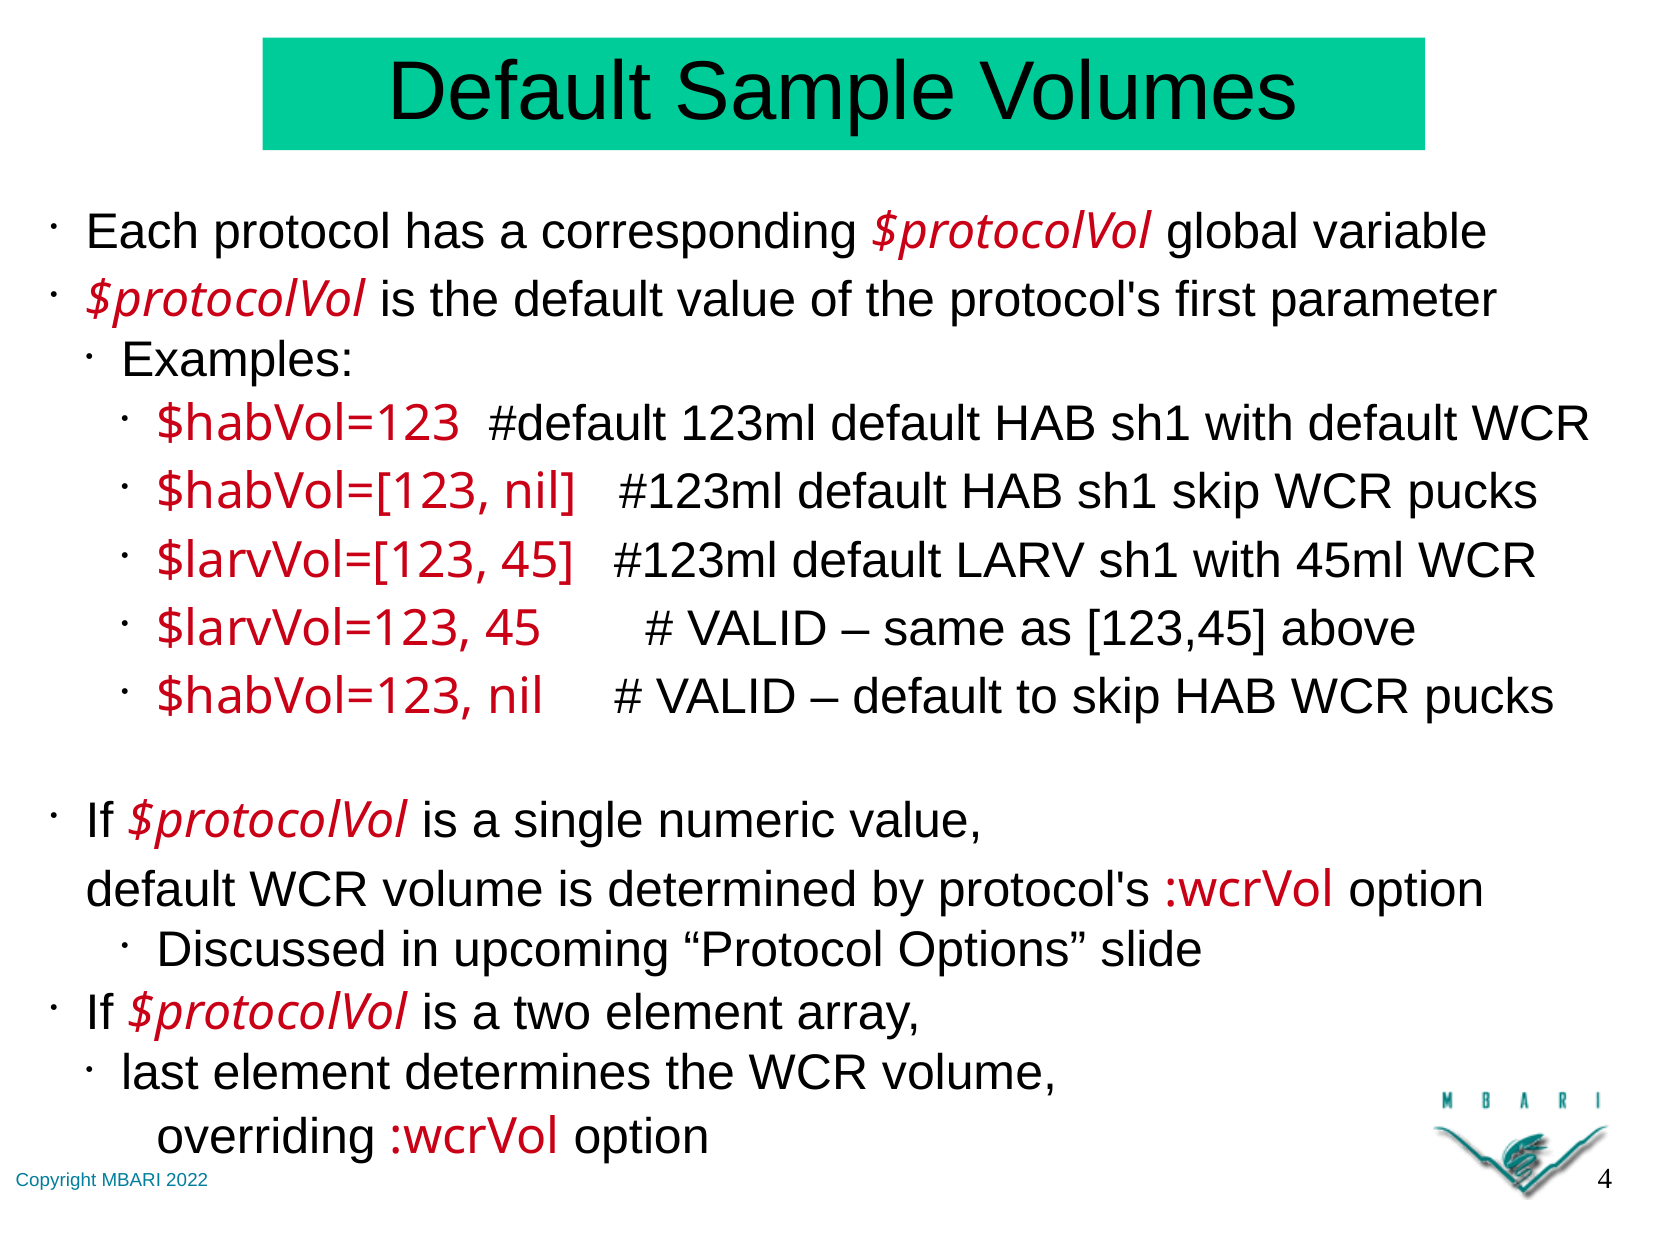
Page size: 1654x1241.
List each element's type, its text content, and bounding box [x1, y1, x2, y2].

picture [1426, 1091, 1613, 1200]
text_box Each protocol has a corresponding $protocolVol global variable $protocolVol is the default value of the protocol's first parameter Examples: $habVol=123 #default 123ml default HAB sh1 with default WCR $habVol=[123, nil] #123ml default HAB sh1 skip WCR pucks $larvVol=[123, 45] #123ml default LARV sh1 with 45ml WCR $larvVol=123, 45 # VALID – same as [123,45] above $habVol=123, nil # VALID – default to skip HAB WCR pucks If $protocolVol is a single numeric value, default WCR volume is determined by protocol's :wcrVol option Discussed in upcoming “Protocol Options” slide If $protocolVol is a two element array, last element determines the WCR volume, overriding :wcrVol option [0, 187, 1641, 1066]
text_box Default Sample Volumes [262, 37, 1426, 151]
